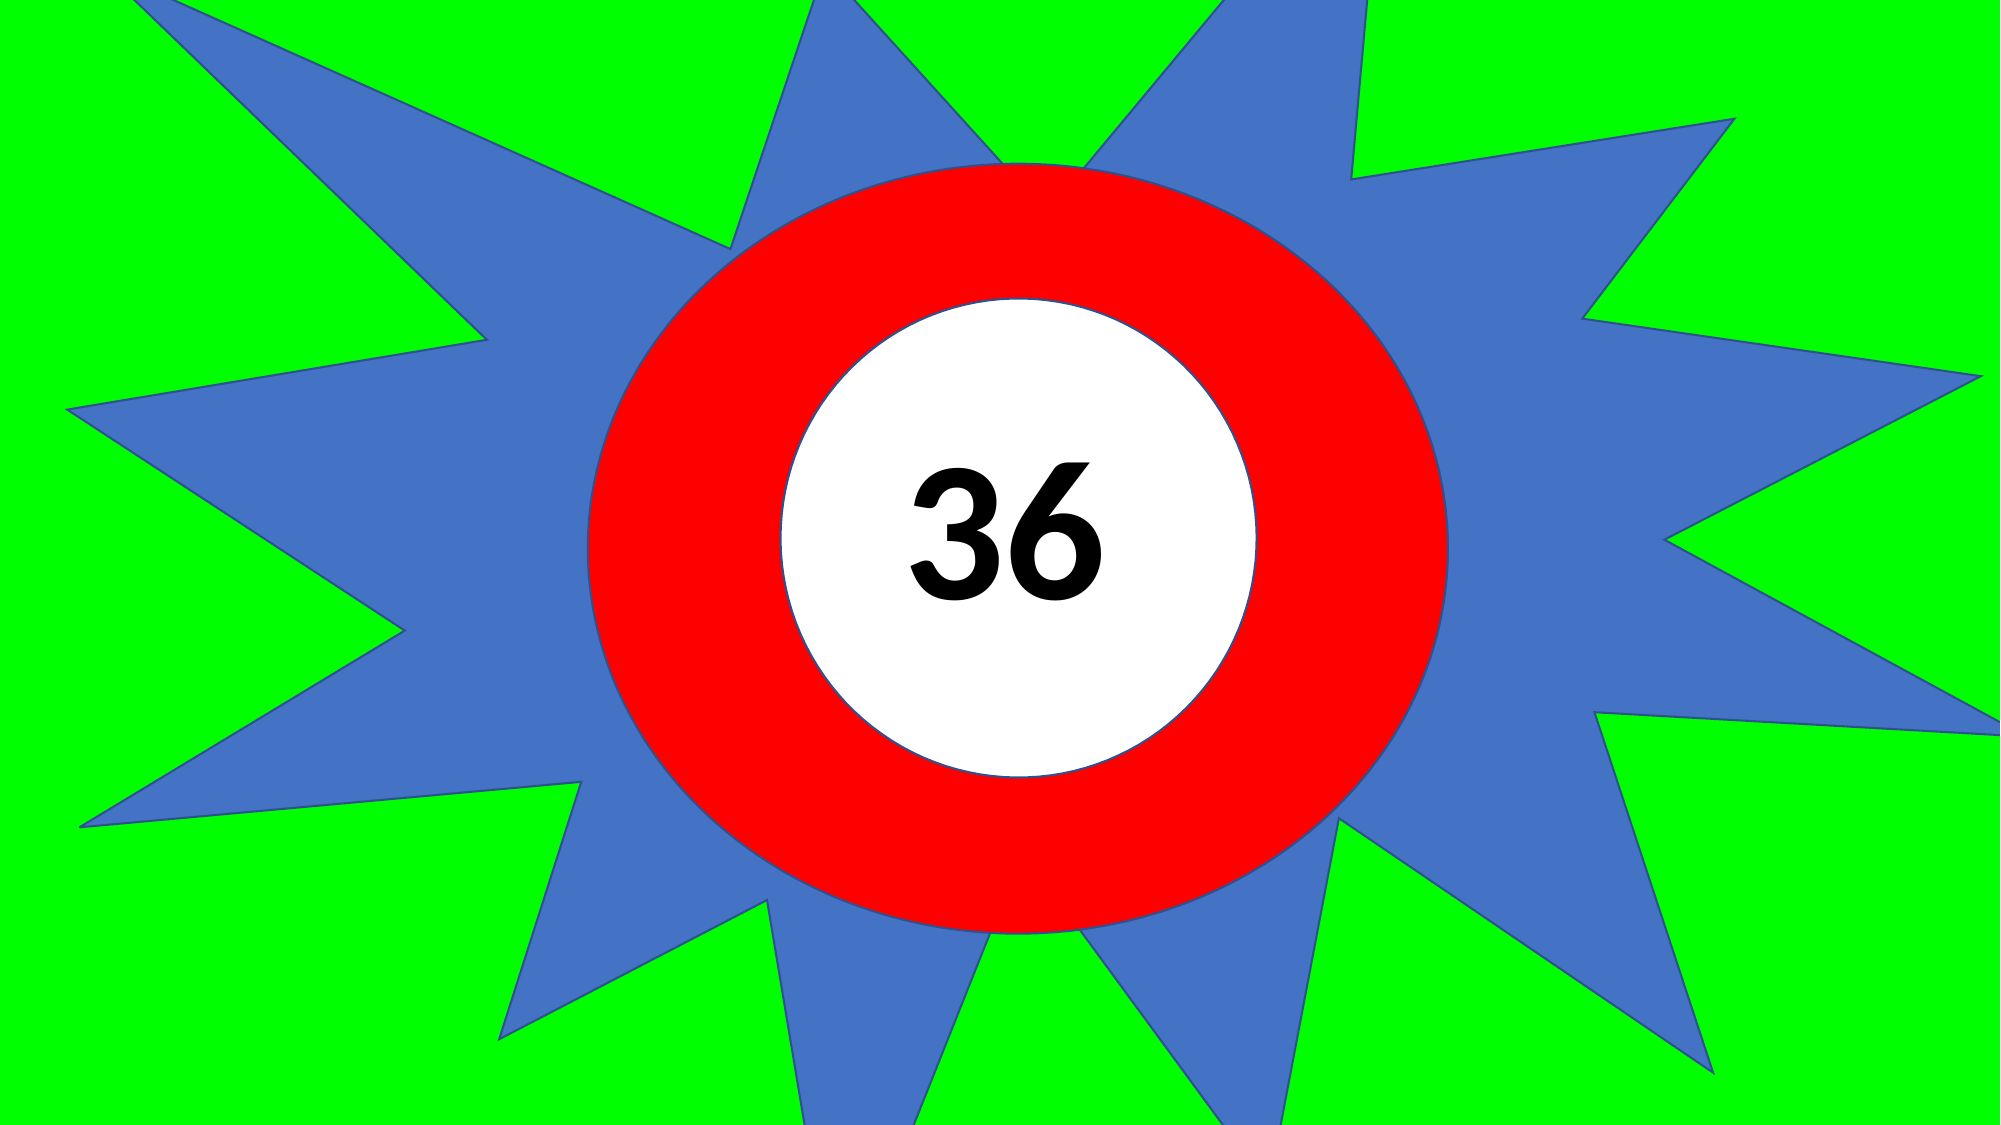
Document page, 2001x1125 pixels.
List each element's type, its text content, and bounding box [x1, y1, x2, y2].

text_box [67, 0, 2000, 1125]
text_box 36 [888, 391, 1206, 650]
